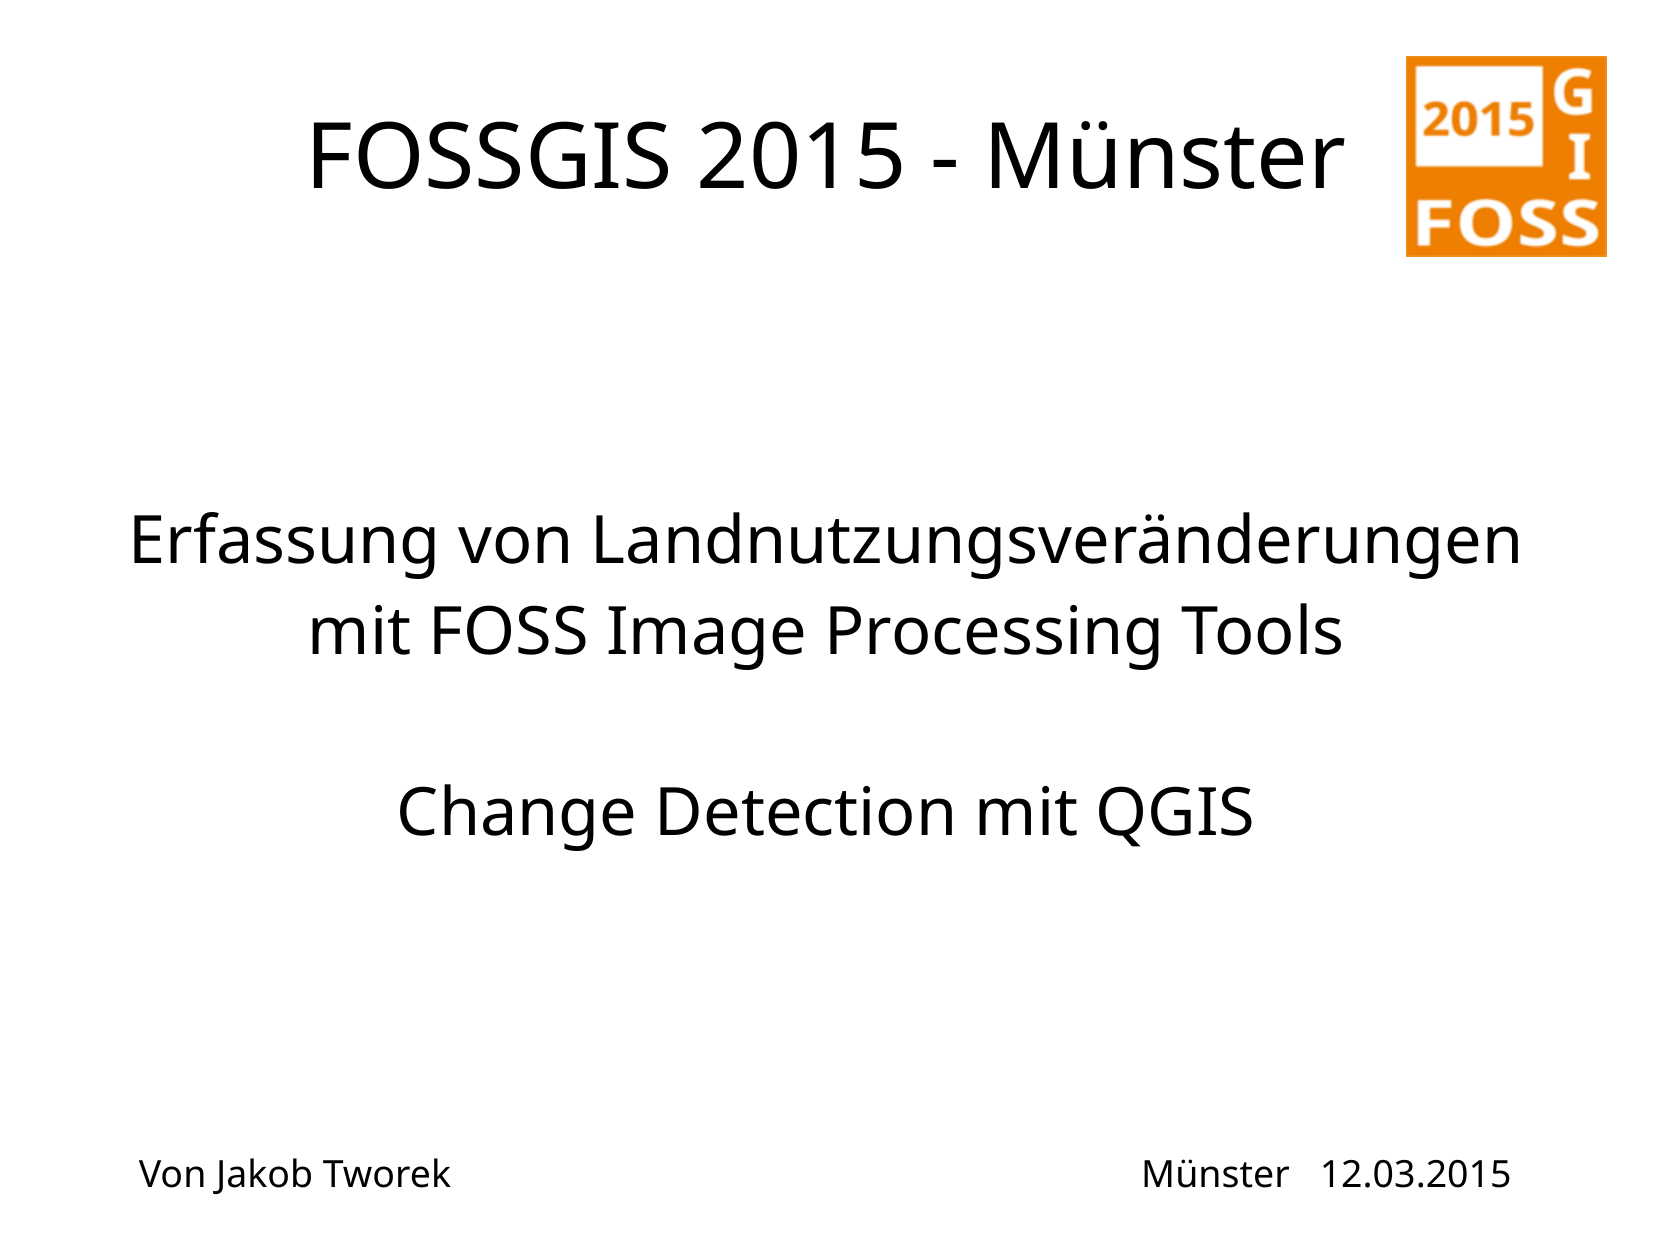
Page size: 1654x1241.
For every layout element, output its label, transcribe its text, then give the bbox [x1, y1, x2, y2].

picture [1406, 56, 1607, 257]
title FOSSGIS 2015 - Münster [82, 49, 1571, 257]
subtitle Erfassung von Landnutzungsveränderungen mit FOSS Image Processing Tools Change Detection mit QGIS [82, 314, 1571, 1034]
text_box Von Jakob Tworek Münster 12.03.2015 [124, 1139, 1542, 1199]
